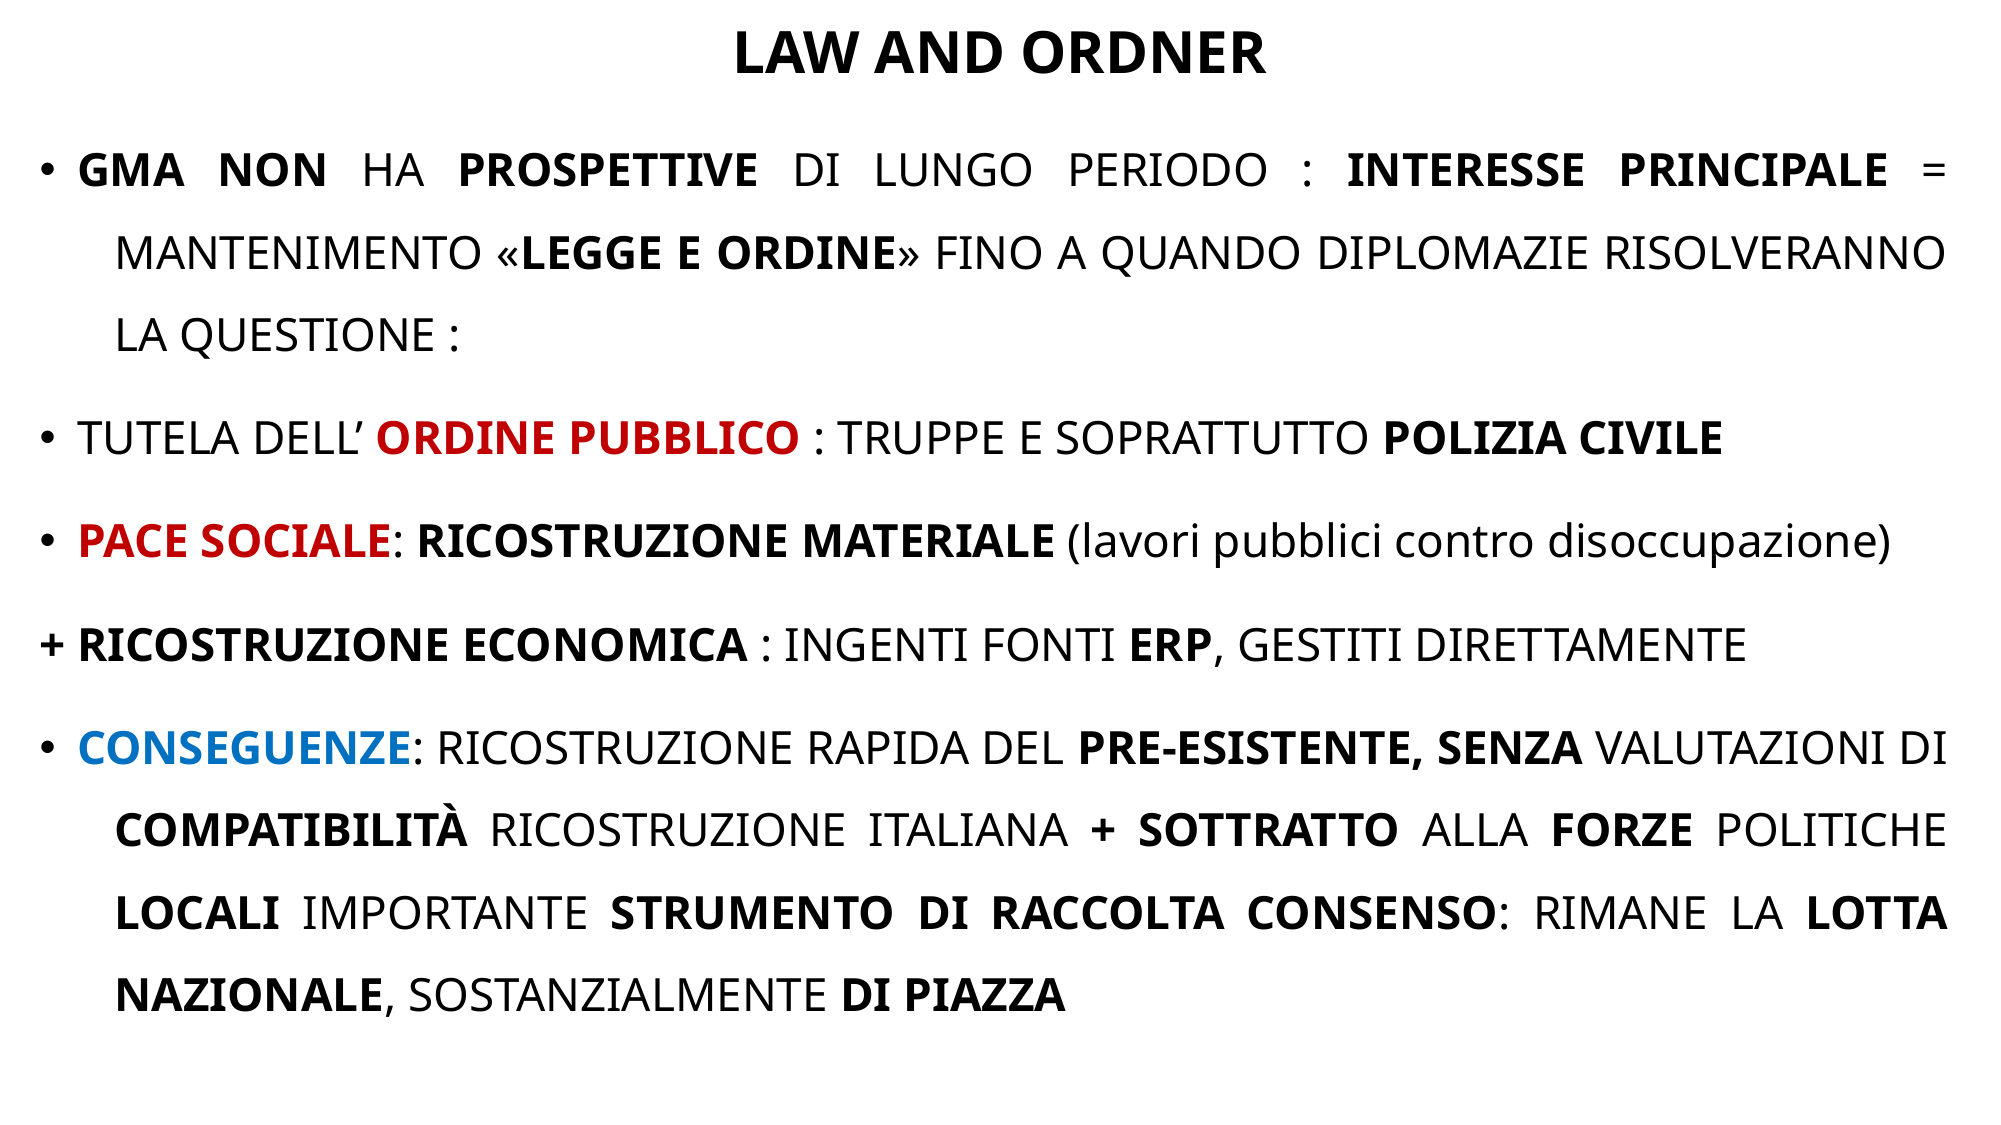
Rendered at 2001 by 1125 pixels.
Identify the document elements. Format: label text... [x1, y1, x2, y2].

list GMA NON HA PROSPETTIVE DI LUNGO PERIODO : INTERESSE PRINCIPALE = MANTENIMENTO «LEGGE E ORDINE» FINO A QUANDO DIPLOMAZIE RISOLVERANNO LA QUESTIONE : TUTELA DELL’ ORDINE PUBBLICO : TRUPPE E SOPRATTUTTO POLIZIA CIVILE PACE SOCIALE: RICOSTRUZIONE MATERIALE (lavori pubblici contro disoccupazione) + RICOSTRUZIONE ECONOMICA : INGENTI FONTI ERP, GESTITI DIRETTAMENTE CONSEGUENZE: RICOSTRUZIONE RAPIDA DEL PRE-ESISTENTE, SENZA VALUTAZIONI DI COMPATIBILITÀ RICOSTRUZIONE ITALIANA + SOTTRATTO ALLA FORZE POLITICHE LOCALI IMPORTANTE STRUMENTO DI RACCOLTA CONSENSO: RIMANE LA LOTTA NAZIONALE, SOSTANZIALMENTE DI PIAZZA [24, 106, 1963, 1076]
title LAW AND ORDNER [137, 12, 1863, 97]
